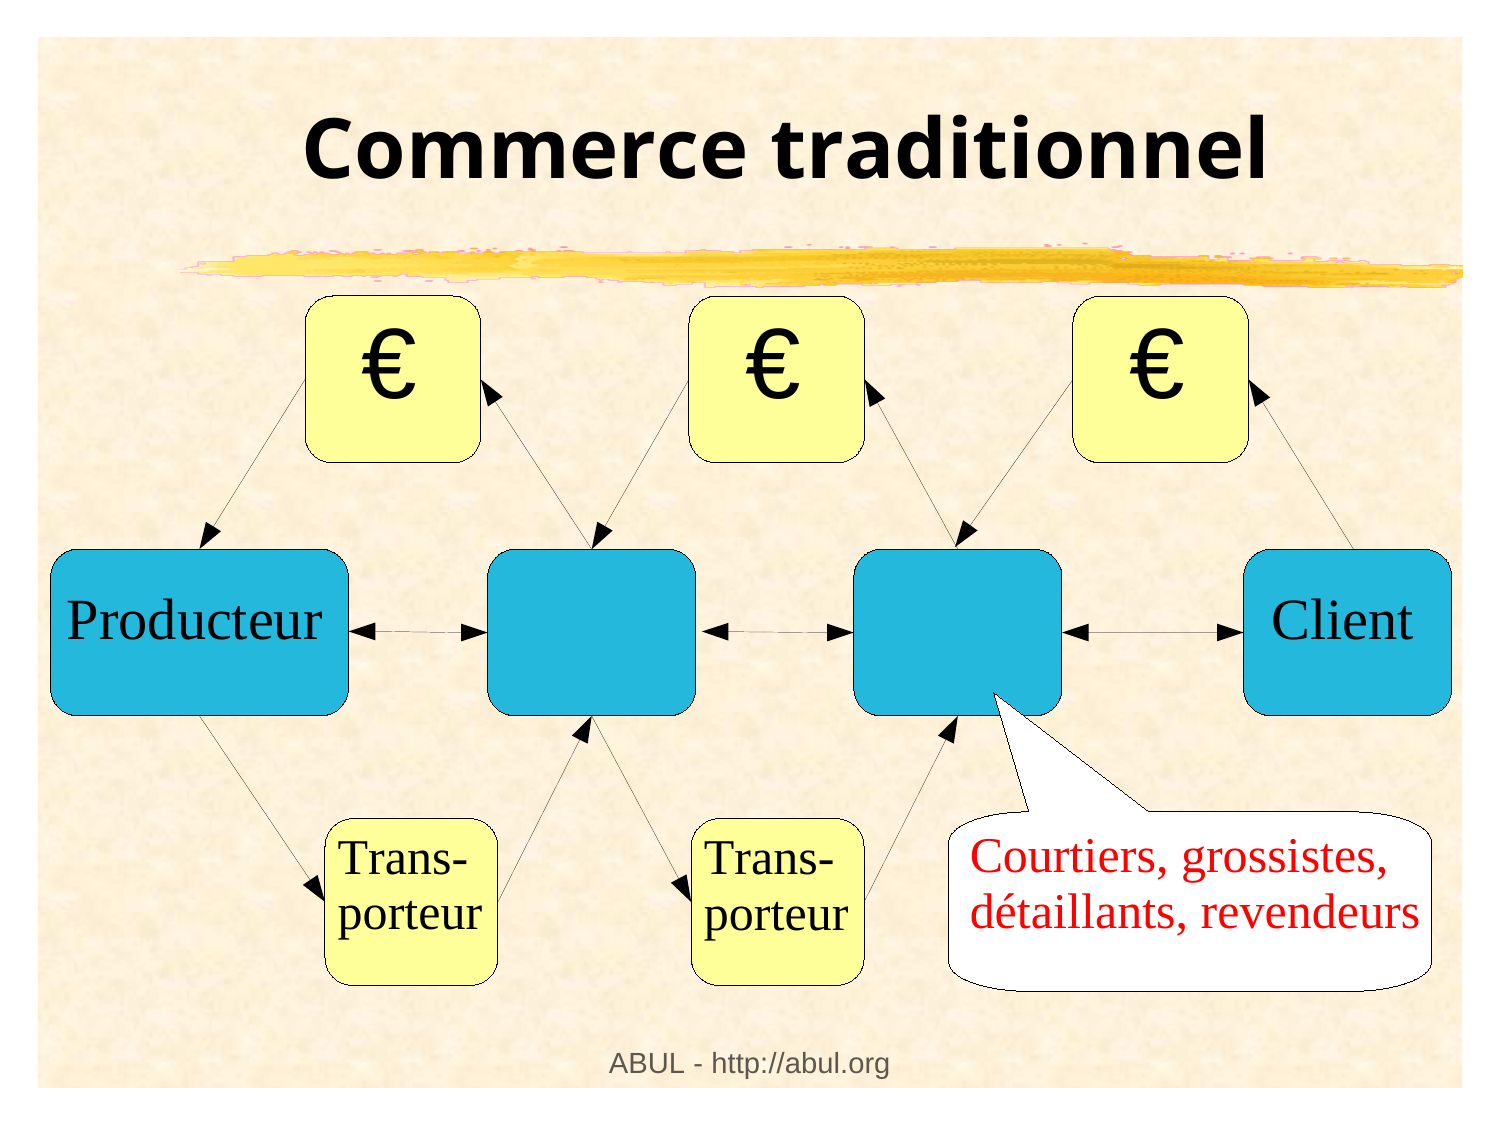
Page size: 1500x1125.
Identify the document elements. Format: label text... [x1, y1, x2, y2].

text_box Trans- porteur [337, 830, 490, 952]
text_box Courtiers, grossistes, détaillants, revendeurs [969, 828, 1423, 950]
text_box [487, 549, 696, 716]
text_box [853, 549, 1432, 992]
text_box [1243, 549, 1452, 716]
text_box Trans- porteur [703, 830, 856, 952]
text_box [324, 818, 498, 986]
text_box [1072, 296, 1249, 463]
text_box € [361, 307, 434, 432]
text_box € [745, 307, 818, 432]
text_box [50, 549, 349, 716]
text_box Client [1271, 587, 1434, 659]
text_box [691, 818, 865, 986]
text_box Producteur [66, 587, 349, 676]
text_box € [1129, 307, 1202, 432]
picture [37, 37, 1463, 1088]
text_box [688, 296, 865, 463]
title Commerce traditionnel [301, 39, 1322, 253]
text_box [305, 295, 481, 463]
